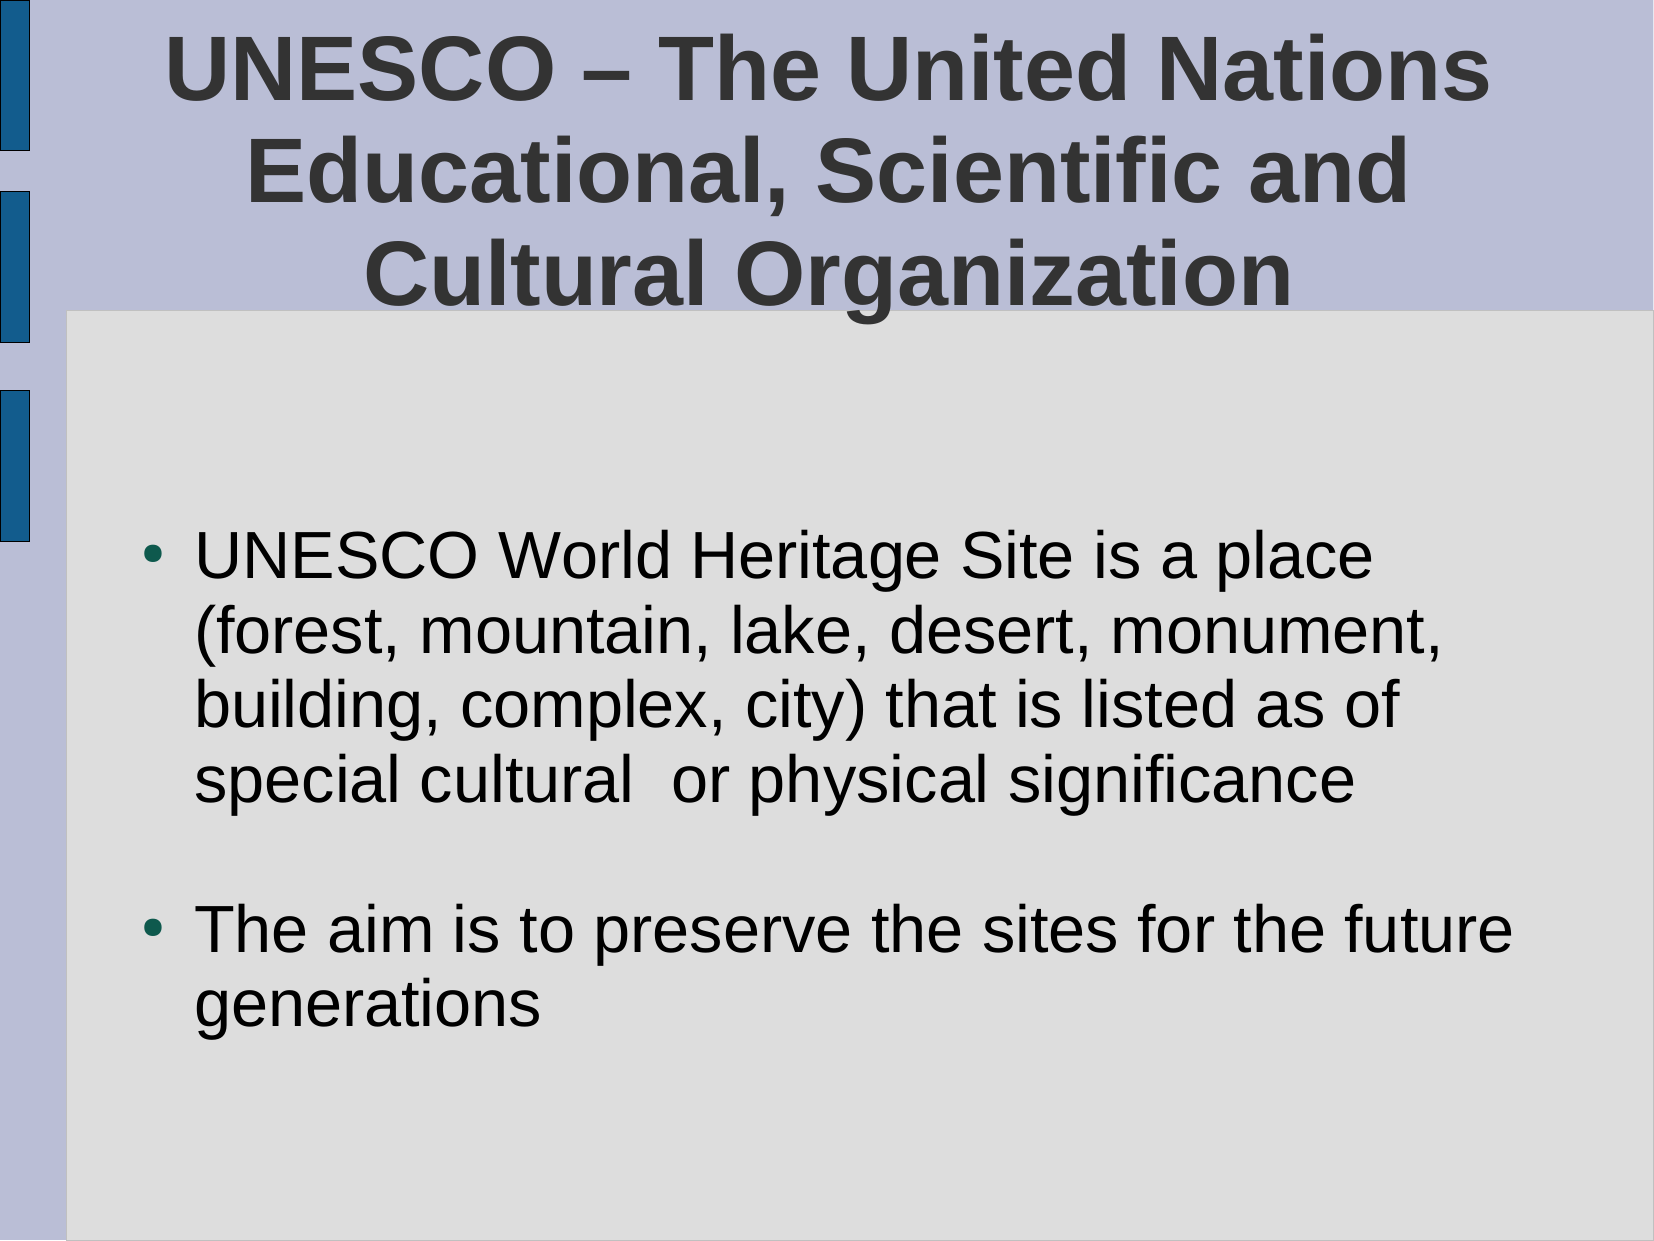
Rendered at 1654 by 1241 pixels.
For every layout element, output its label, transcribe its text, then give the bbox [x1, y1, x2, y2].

title UNESCO – The United Nations Educational, Scientific and Cultural Organization [123, 17, 1536, 325]
list UNESCO World Heritage Site is a place (forest, mountain, lake, desert, monument, building, complex, city) that is listed as of special cultural or physical significance The aim is to preserve the sites for the future generations [123, 517, 1536, 1241]
